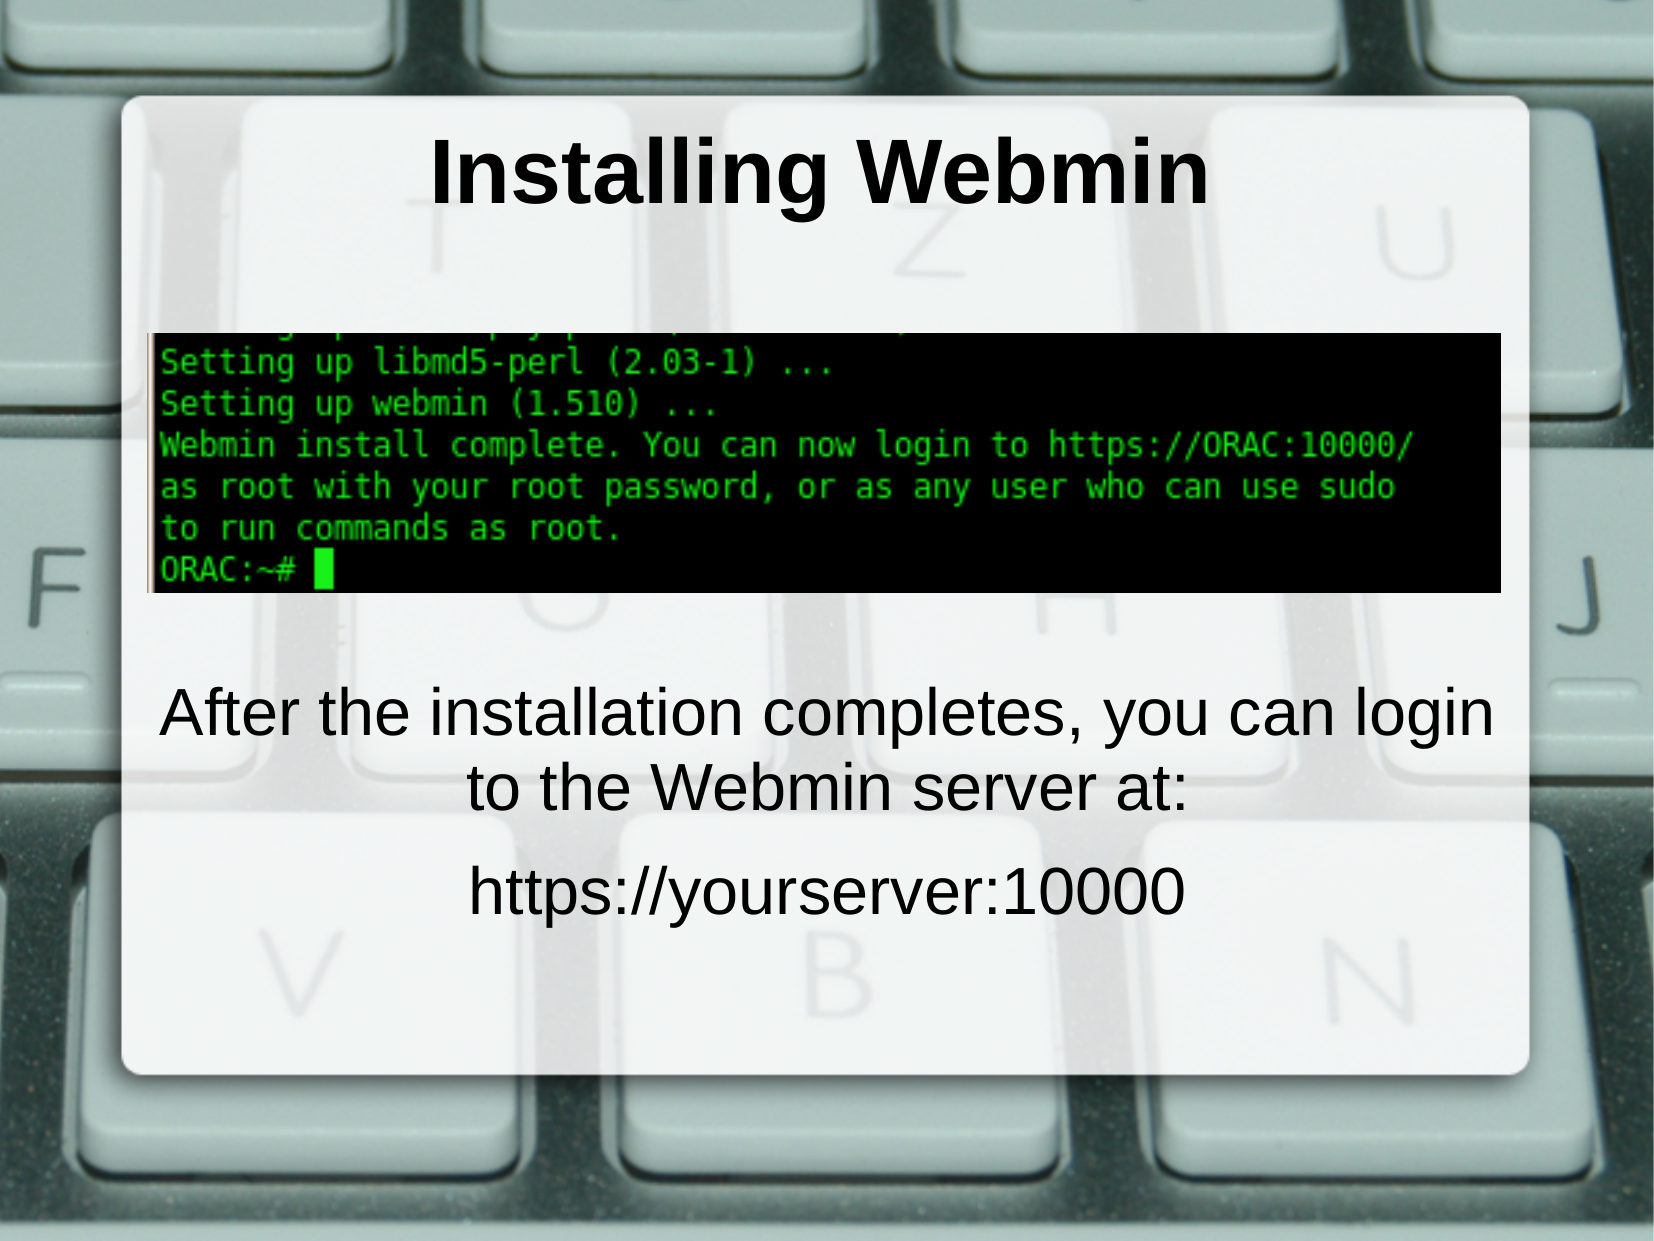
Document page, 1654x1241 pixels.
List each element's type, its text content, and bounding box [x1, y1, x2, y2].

title Installing Webmin [135, 112, 1506, 231]
list After the installation completes, you can login to the Webmin server at: https://yourserver:10000 [150, 675, 1507, 1055]
picture [0, 0, 1654, 1241]
